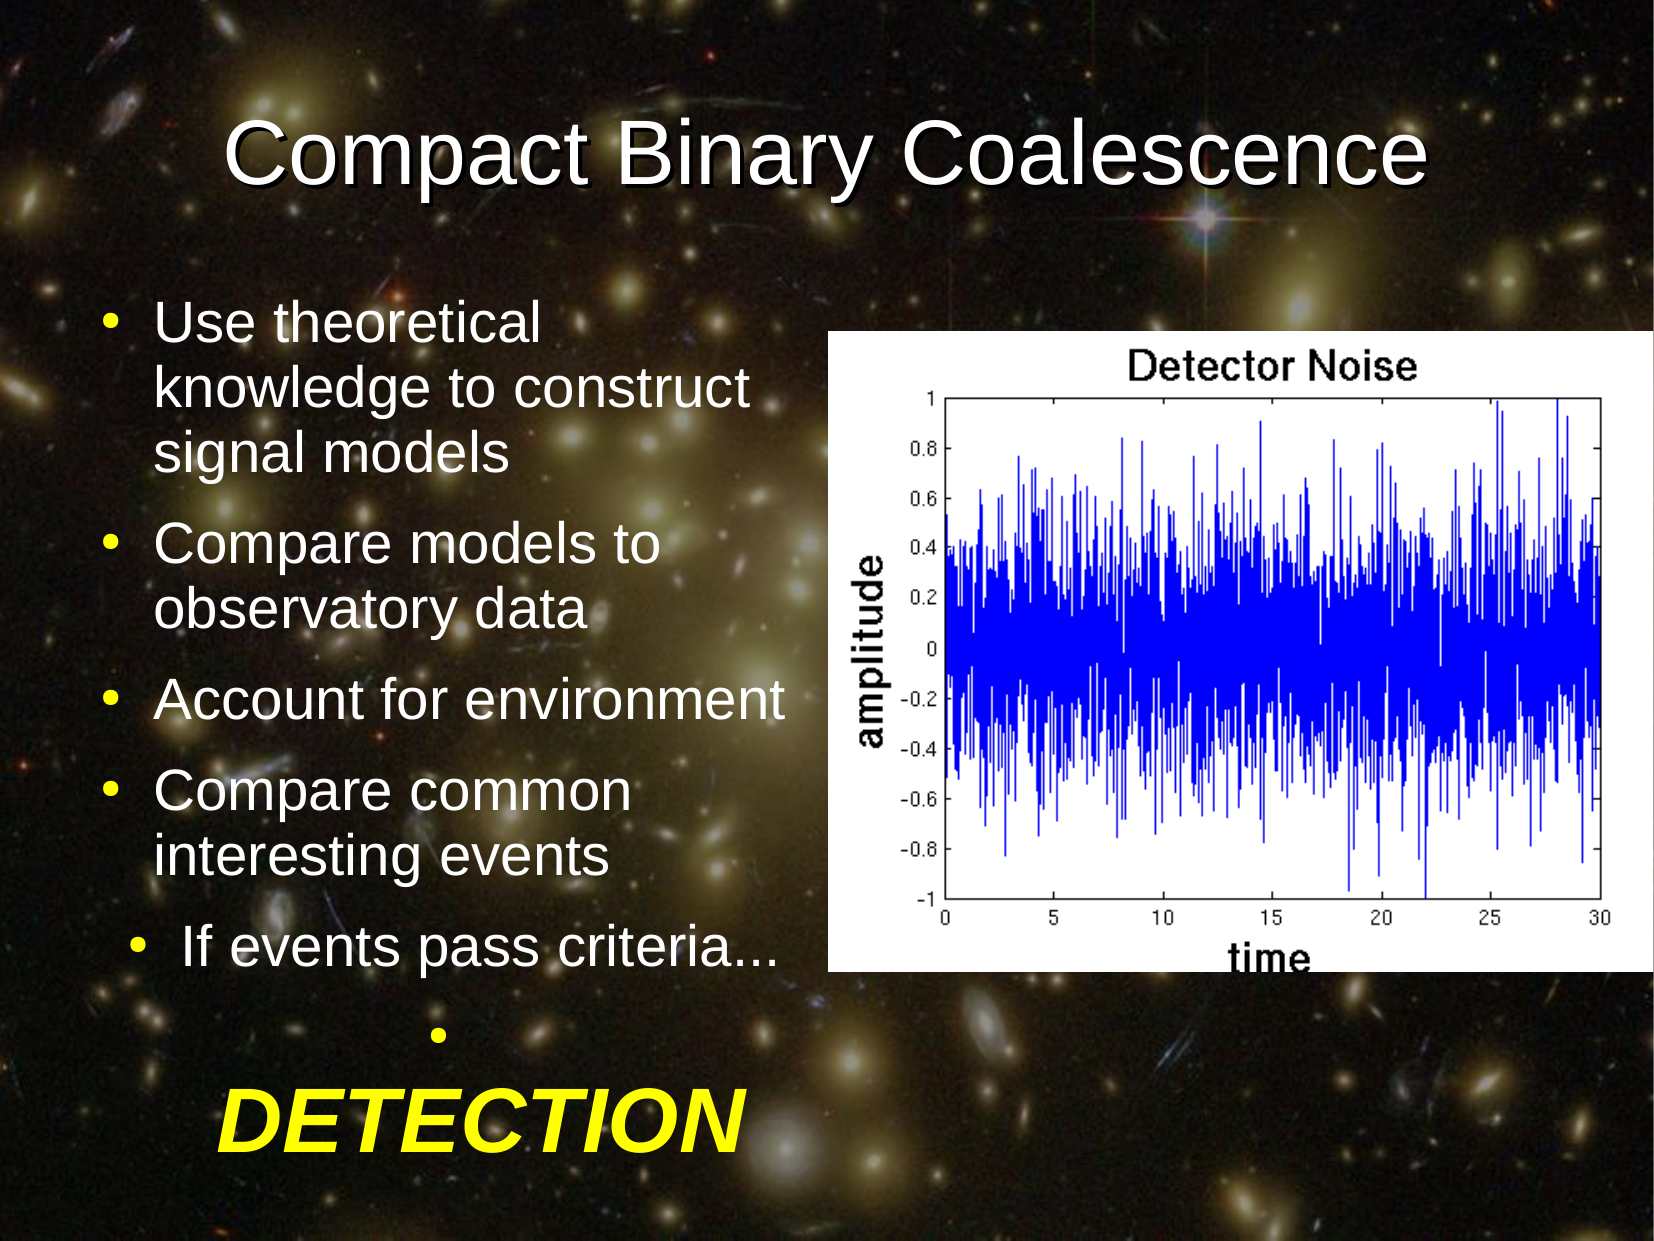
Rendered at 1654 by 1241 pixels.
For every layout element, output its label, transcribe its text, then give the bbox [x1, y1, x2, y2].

picture [0, 0, 1654, 1241]
list Use theoretical knowledge to construct signal models Compare models to observatory data Account for environment Compare common interesting events If events pass criteria... DETECTION [82, 290, 809, 1173]
title Compact Binary Coalescence [82, 56, 1571, 250]
